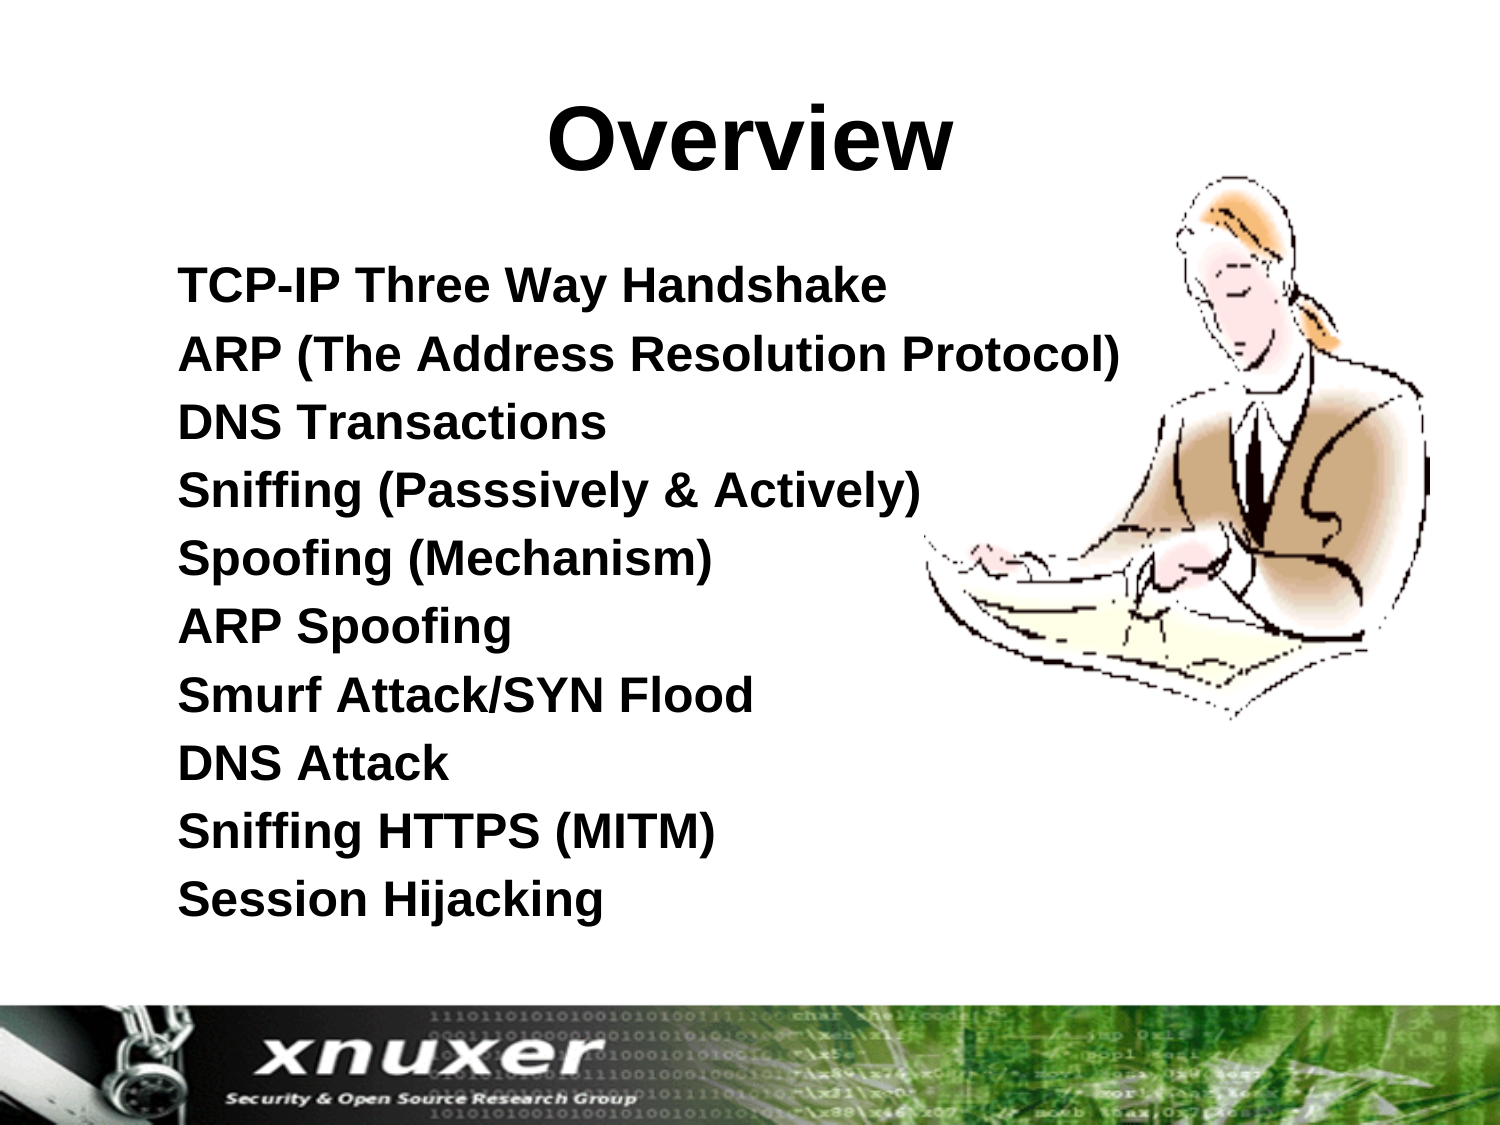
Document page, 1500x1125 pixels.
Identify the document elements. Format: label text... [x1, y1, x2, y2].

title Overview [75, 45, 1426, 233]
list TCP-IP Three Way Handshake ARP (The Address Resolution Protocol) DNS Transactions Sniffing (Passsively & Actively) Spoofing (Mechanism) ARP Spoofing Smurf Attack/SYN Flood DNS Attack Sniffing HTTPS (MITM) Session Hijacking [162, 249, 1276, 993]
picture [0, 0, 1500, 1125]
